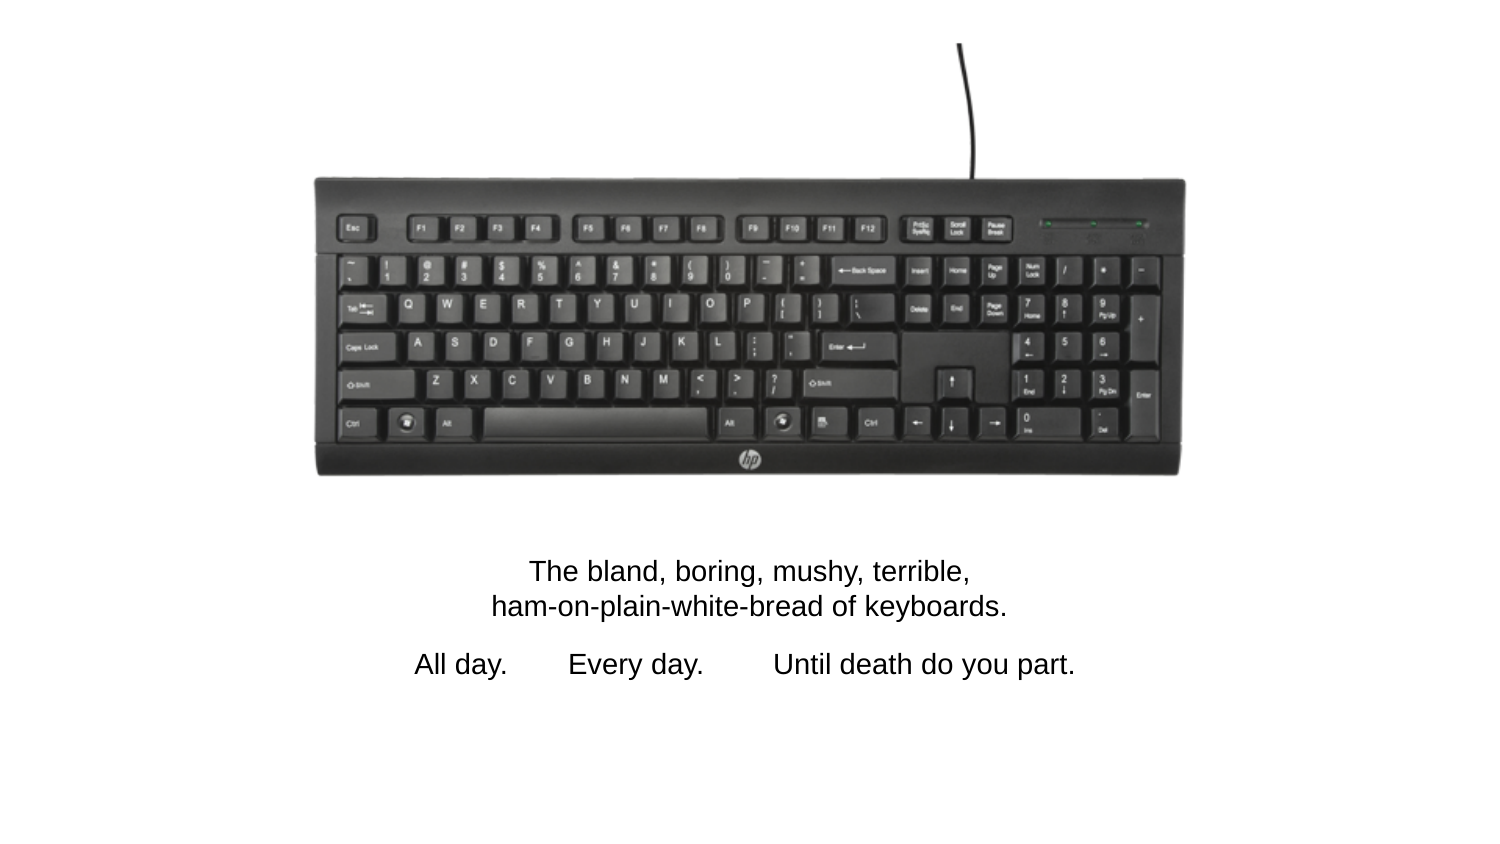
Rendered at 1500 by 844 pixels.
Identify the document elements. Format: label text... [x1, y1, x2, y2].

picture [302, 0, 1198, 602]
text_box The bland, boring, mushy, terrible, ham-on-plain-white-bread of keyboards. [380, 537, 1120, 608]
text_box All day. [399, 630, 524, 708]
text_box Until death do you part. [748, 630, 1101, 708]
text_box Every day. [548, 630, 725, 708]
